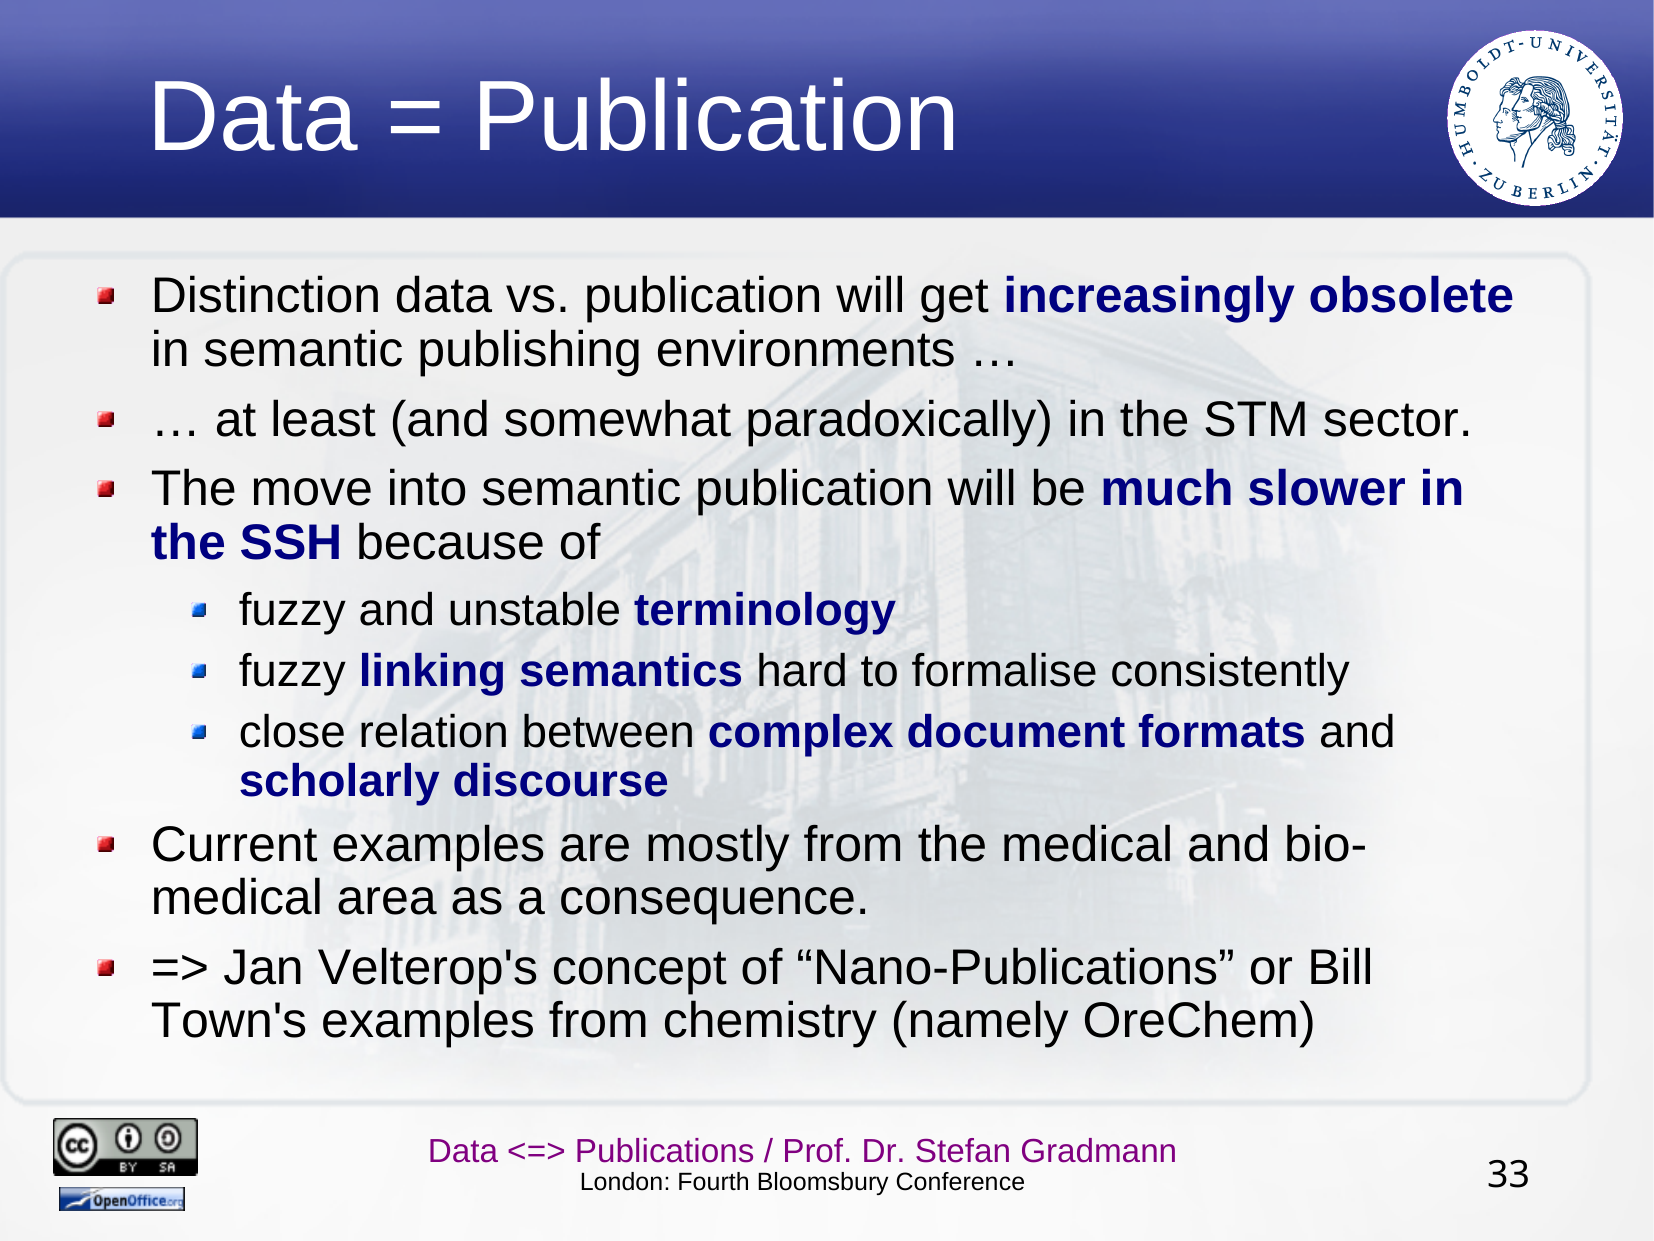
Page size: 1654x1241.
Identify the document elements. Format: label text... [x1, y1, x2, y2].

list Distinction data vs. publication will get increasingly obsolete in semantic publishing environments … … at least (and somewhat paradoxically) in the STM sector. The move into semantic publication will be much slower in the SSH because of fuzzy and unstable terminology fuzzy linking semantics hard to formalise consistently close relation between complex document formats and scholarly discourse Current examples are mostly from the medical and bio-medical area as a consequence. => Jan Velterop's concept of “Nano-Publications” or Bill Town's examples from chemistry (namely OreChem) [52, 270, 1535, 1074]
title Data = Publication [147, 0, 1624, 236]
picture [0, 0, 1654, 1241]
